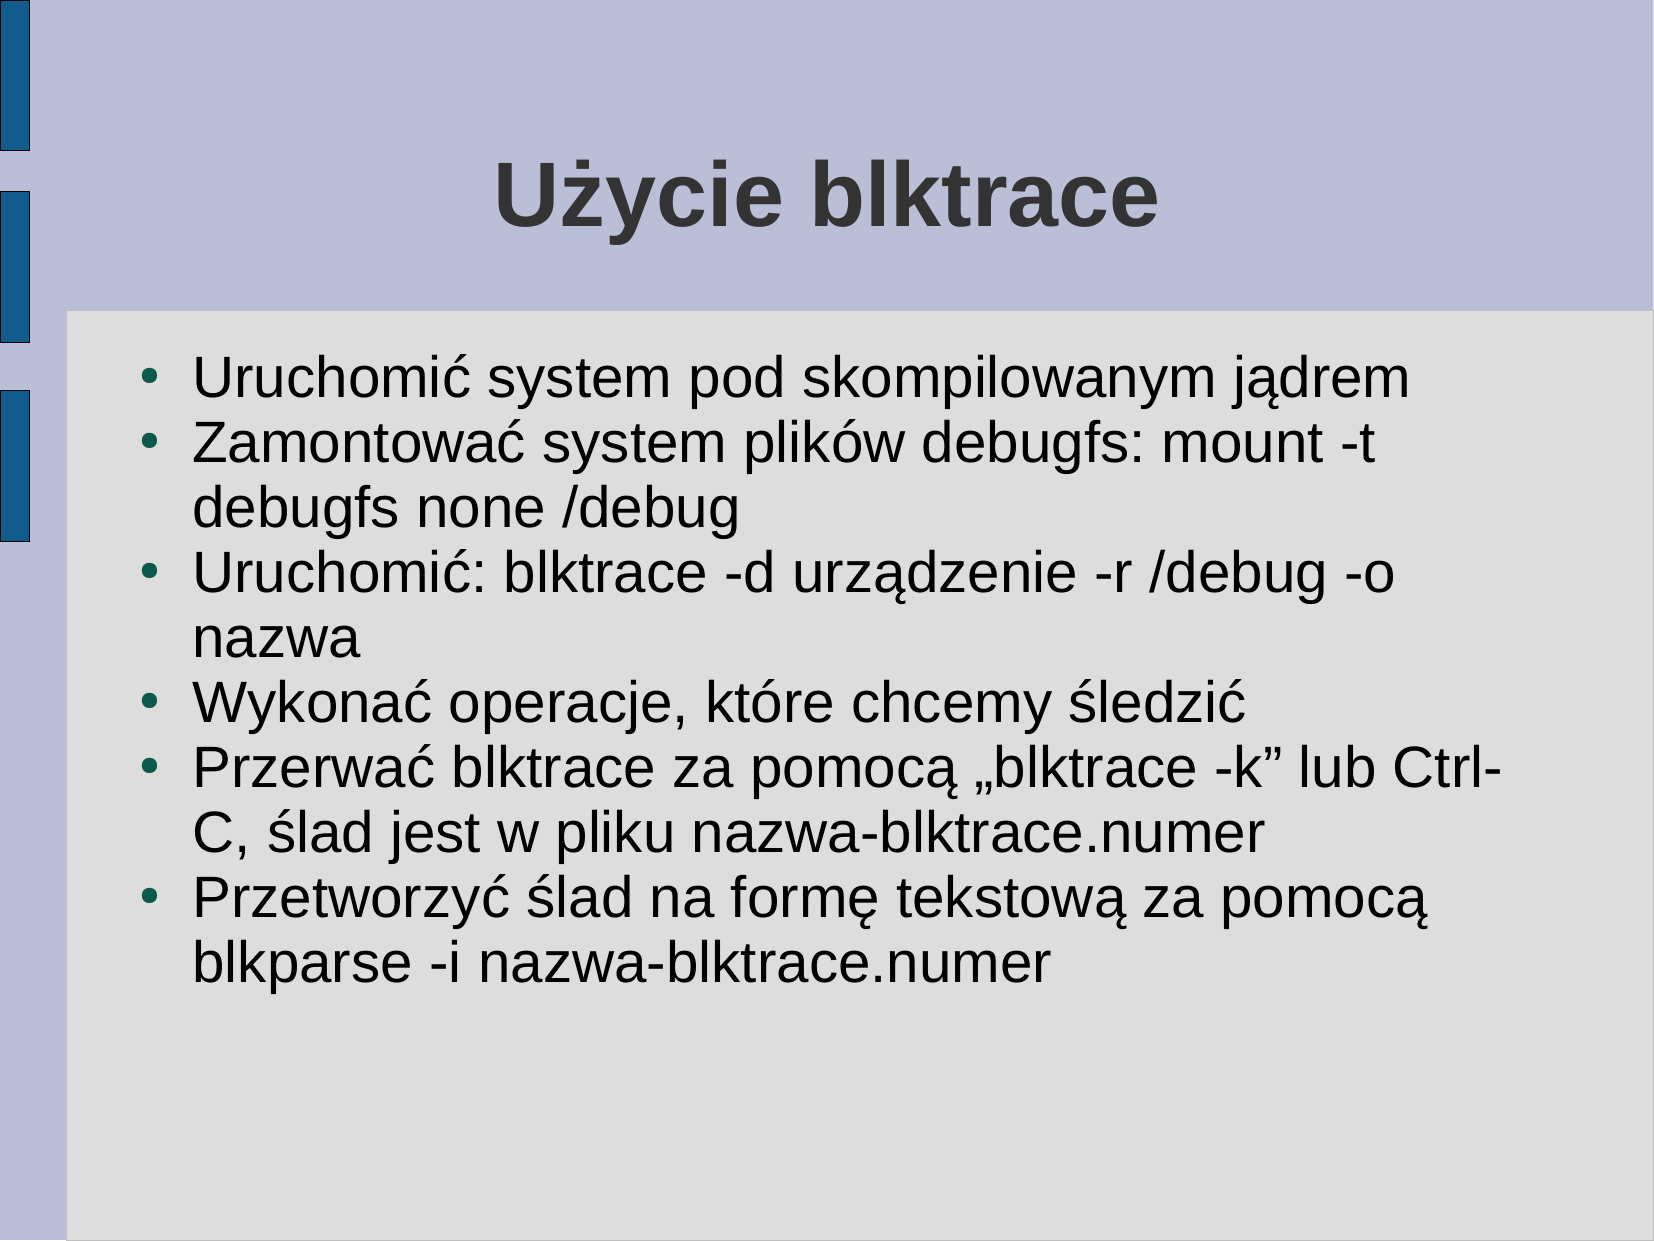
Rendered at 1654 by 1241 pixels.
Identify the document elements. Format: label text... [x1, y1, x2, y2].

title Użycie blktrace [121, 91, 1534, 299]
list Uruchomić system pod skompilowanym jądrem Zamontować system plików debugfs: mount -t debugfs none /debug Uruchomić: blktrace -d urządzenie -r /debug -o nazwa Wykonać operacje, które chcemy śledzić Przerwać blktrace za pomocą „blktrace -k” lub Ctrl-C, ślad jest w pliku nazwa-blktrace.numer Przetworzyć ślad na formę tekstową za pomocą blkparse -i nazwa-blktrace.numer [121, 344, 1534, 1127]
